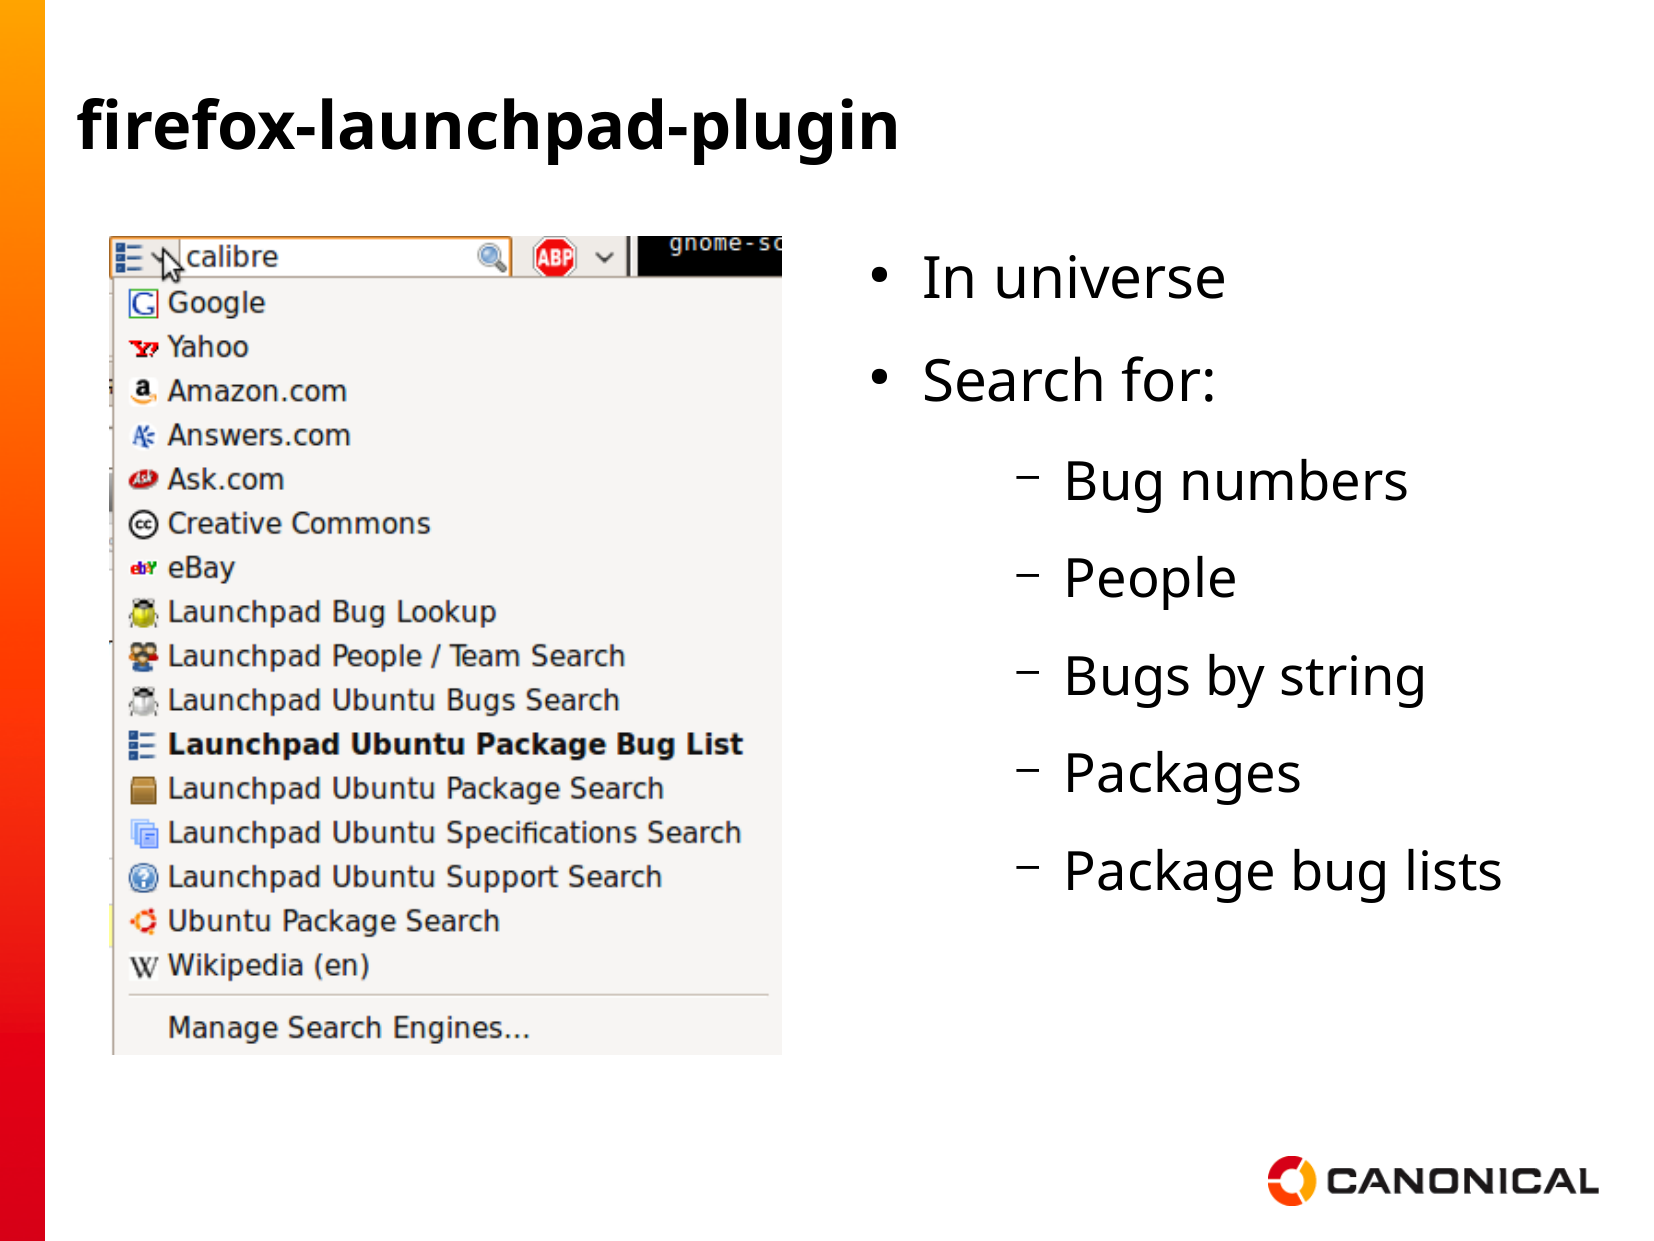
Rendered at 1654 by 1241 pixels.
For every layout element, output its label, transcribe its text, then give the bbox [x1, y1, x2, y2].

picture [109, 236, 782, 1055]
picture [1268, 1156, 1599, 1206]
picture [0, 0, 45, 1241]
title firefox-launchpad-plugin [76, 40, 1589, 207]
list In universe Search for: Bug numbers People Bugs by string Packages Package bug lists [851, 236, 1590, 1055]
